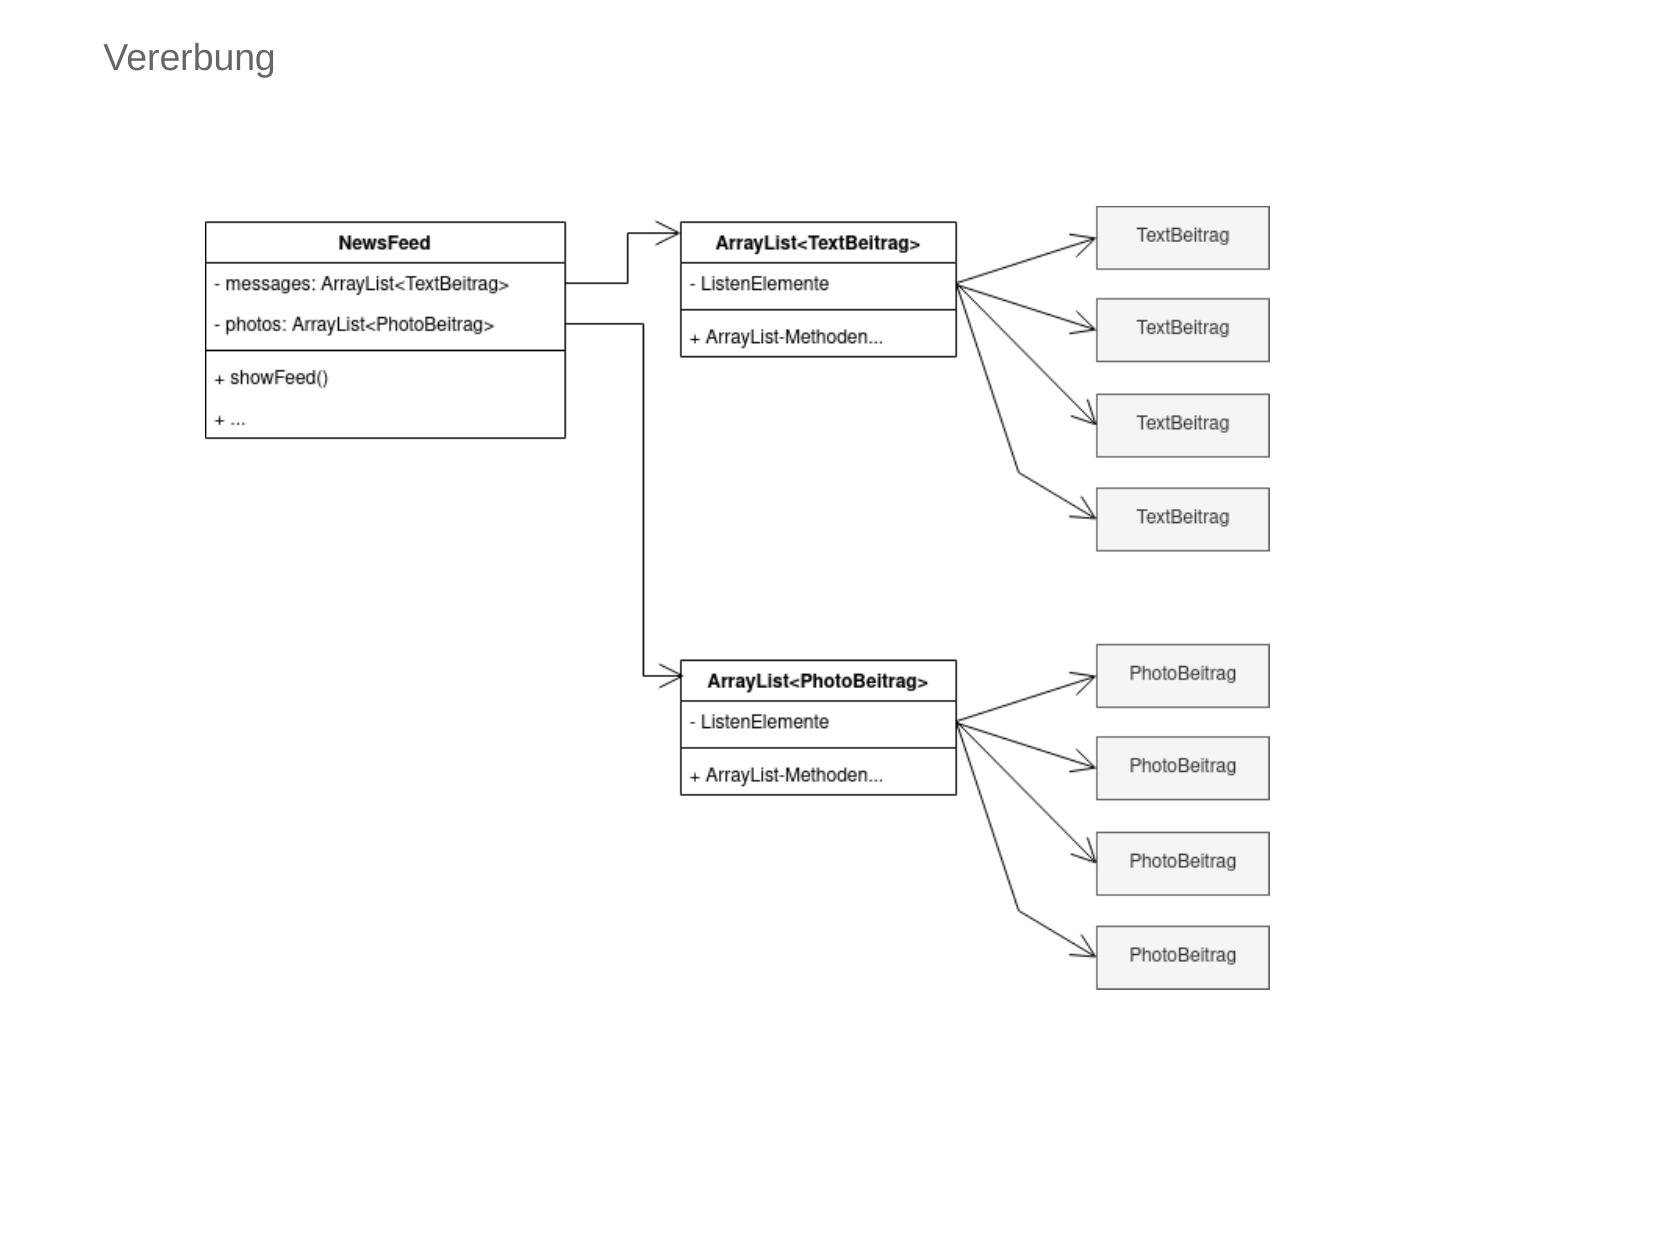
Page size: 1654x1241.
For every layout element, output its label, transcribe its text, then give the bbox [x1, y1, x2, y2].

text_box Vererbung [88, 29, 1565, 87]
picture [205, 206, 1270, 990]
